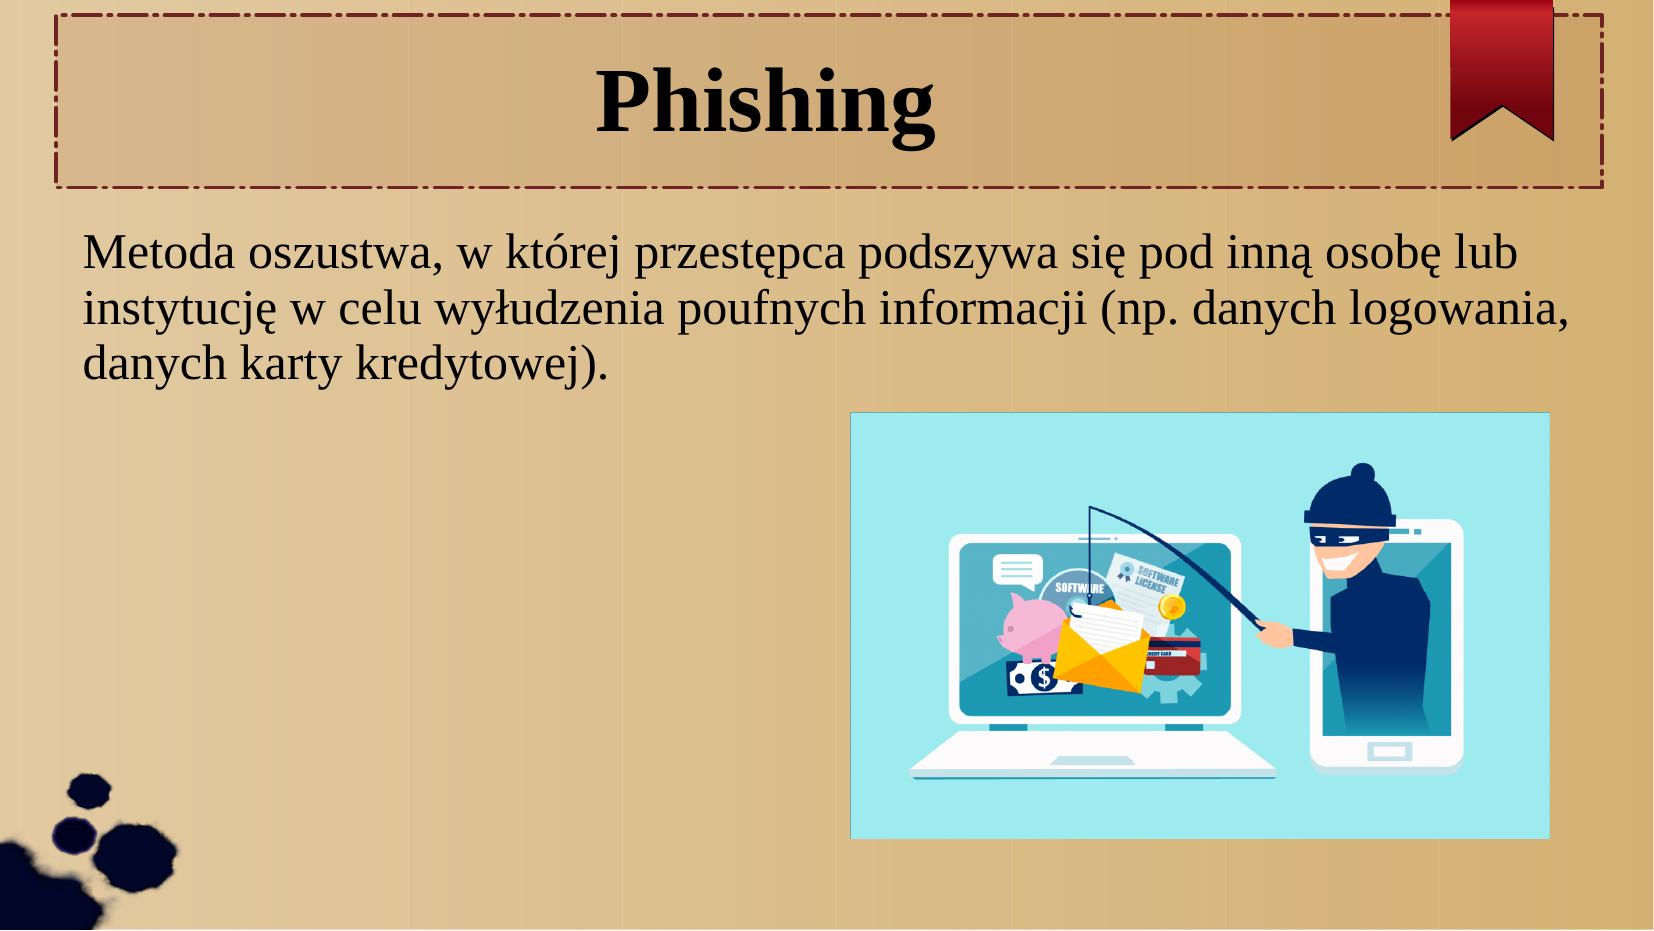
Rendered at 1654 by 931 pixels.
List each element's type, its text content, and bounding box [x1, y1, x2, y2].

picture [850, 412, 1550, 839]
title Phishing [59, 11, 1441, 189]
list Metoda oszustwa, w której przestępca podszywa się pod inną osobę lub instytucję w celu wyłudzenia poufnych informacji (np. danych logowania, danych karty kredytowej). [82, 224, 1571, 764]
